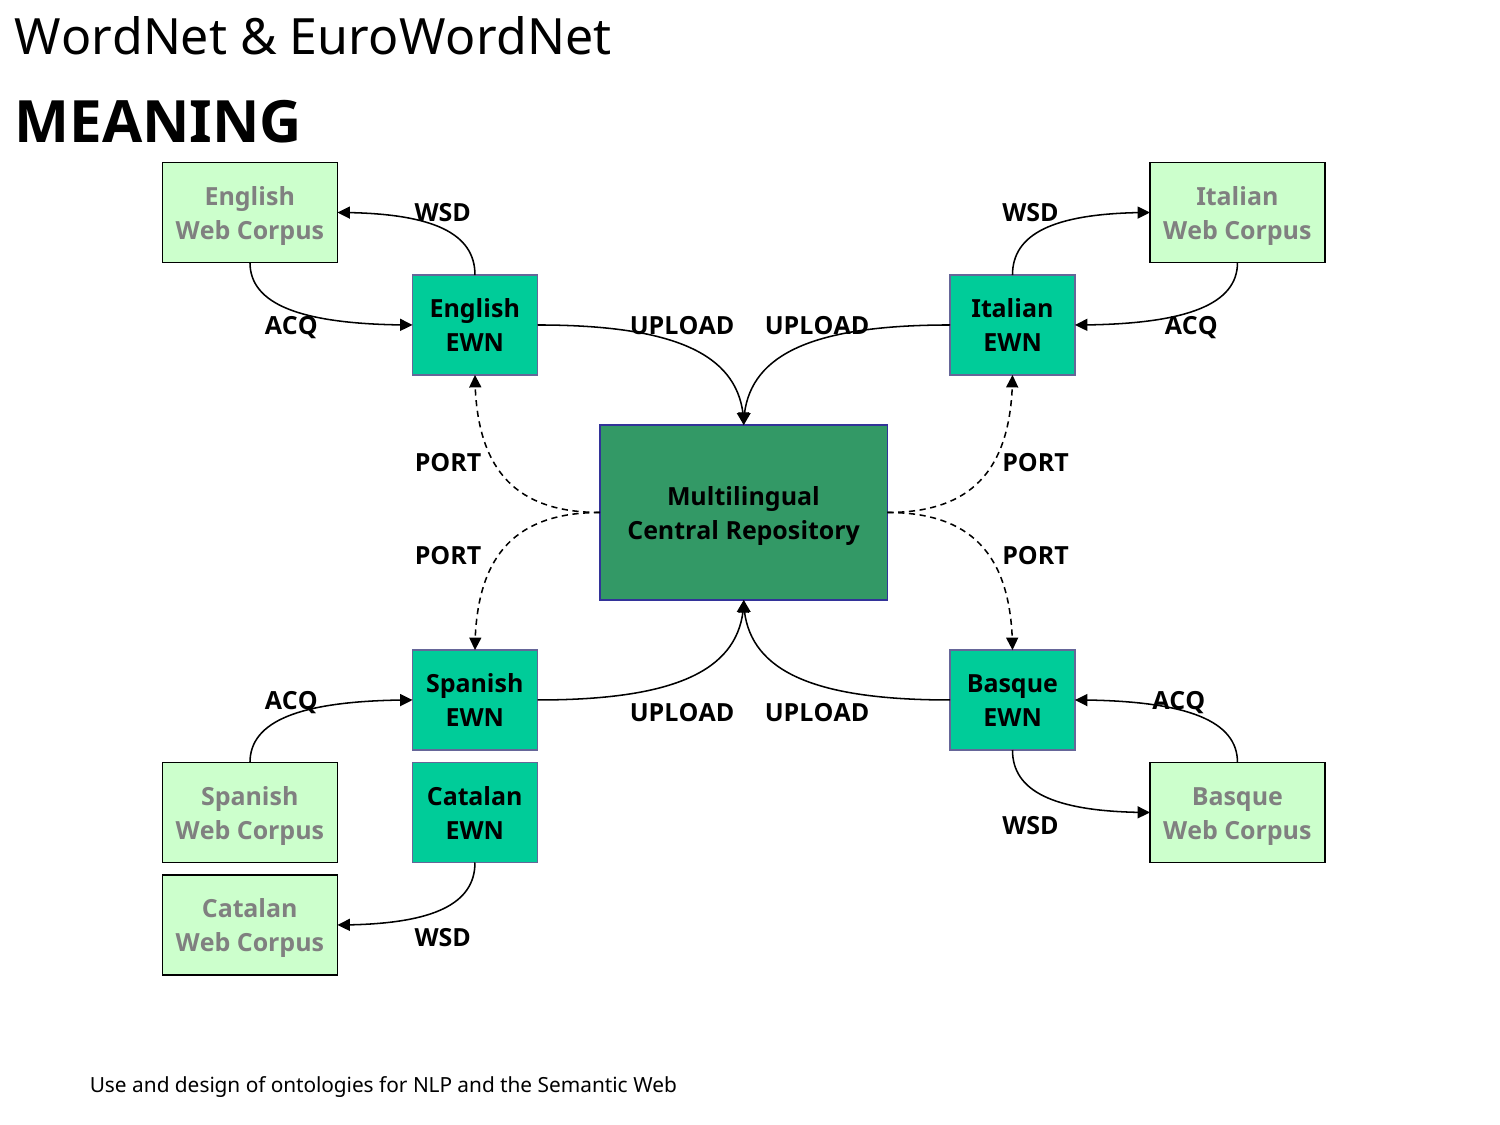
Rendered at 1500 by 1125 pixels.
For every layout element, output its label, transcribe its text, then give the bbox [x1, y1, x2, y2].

text_box UPLOAD [750, 299, 885, 350]
text_box PORT [987, 529, 1084, 580]
text_box WSD [987, 799, 1074, 850]
text_box ACQ [249, 674, 333, 725]
text_box UPLOAD [750, 687, 885, 737]
text_box UPLOAD [615, 687, 750, 737]
text_box PORT [987, 437, 1084, 487]
text_box Basque EWN [950, 649, 1075, 750]
text_box WSD [399, 912, 487, 962]
text_box PORT [399, 437, 497, 487]
text_box ACQ [1137, 674, 1221, 725]
text_box Spanish Web Corpus [162, 762, 338, 863]
text_box Spanish EWN [412, 649, 538, 750]
text_box Basque Web Corpus [1149, 762, 1326, 863]
text_box WSD [987, 187, 1074, 237]
text_box UPLOAD [615, 299, 750, 350]
title WordNet & EuroWordNet MEANING [0, 0, 1500, 151]
text_box Catalan EWN [412, 762, 538, 863]
text_box Multilingual Central Repository [600, 424, 888, 600]
text_box Italian Web Corpus [1149, 162, 1326, 263]
text_box PORT [399, 529, 497, 580]
text_box WSD [399, 187, 487, 237]
text_box ACQ [1149, 299, 1233, 350]
text_box Italian EWN [950, 274, 1075, 375]
text_box Catalan Web Corpus [162, 874, 338, 975]
text_box ACQ [249, 299, 333, 350]
text_box English Web Corpus [162, 162, 338, 263]
text_box English EWN [412, 274, 538, 375]
